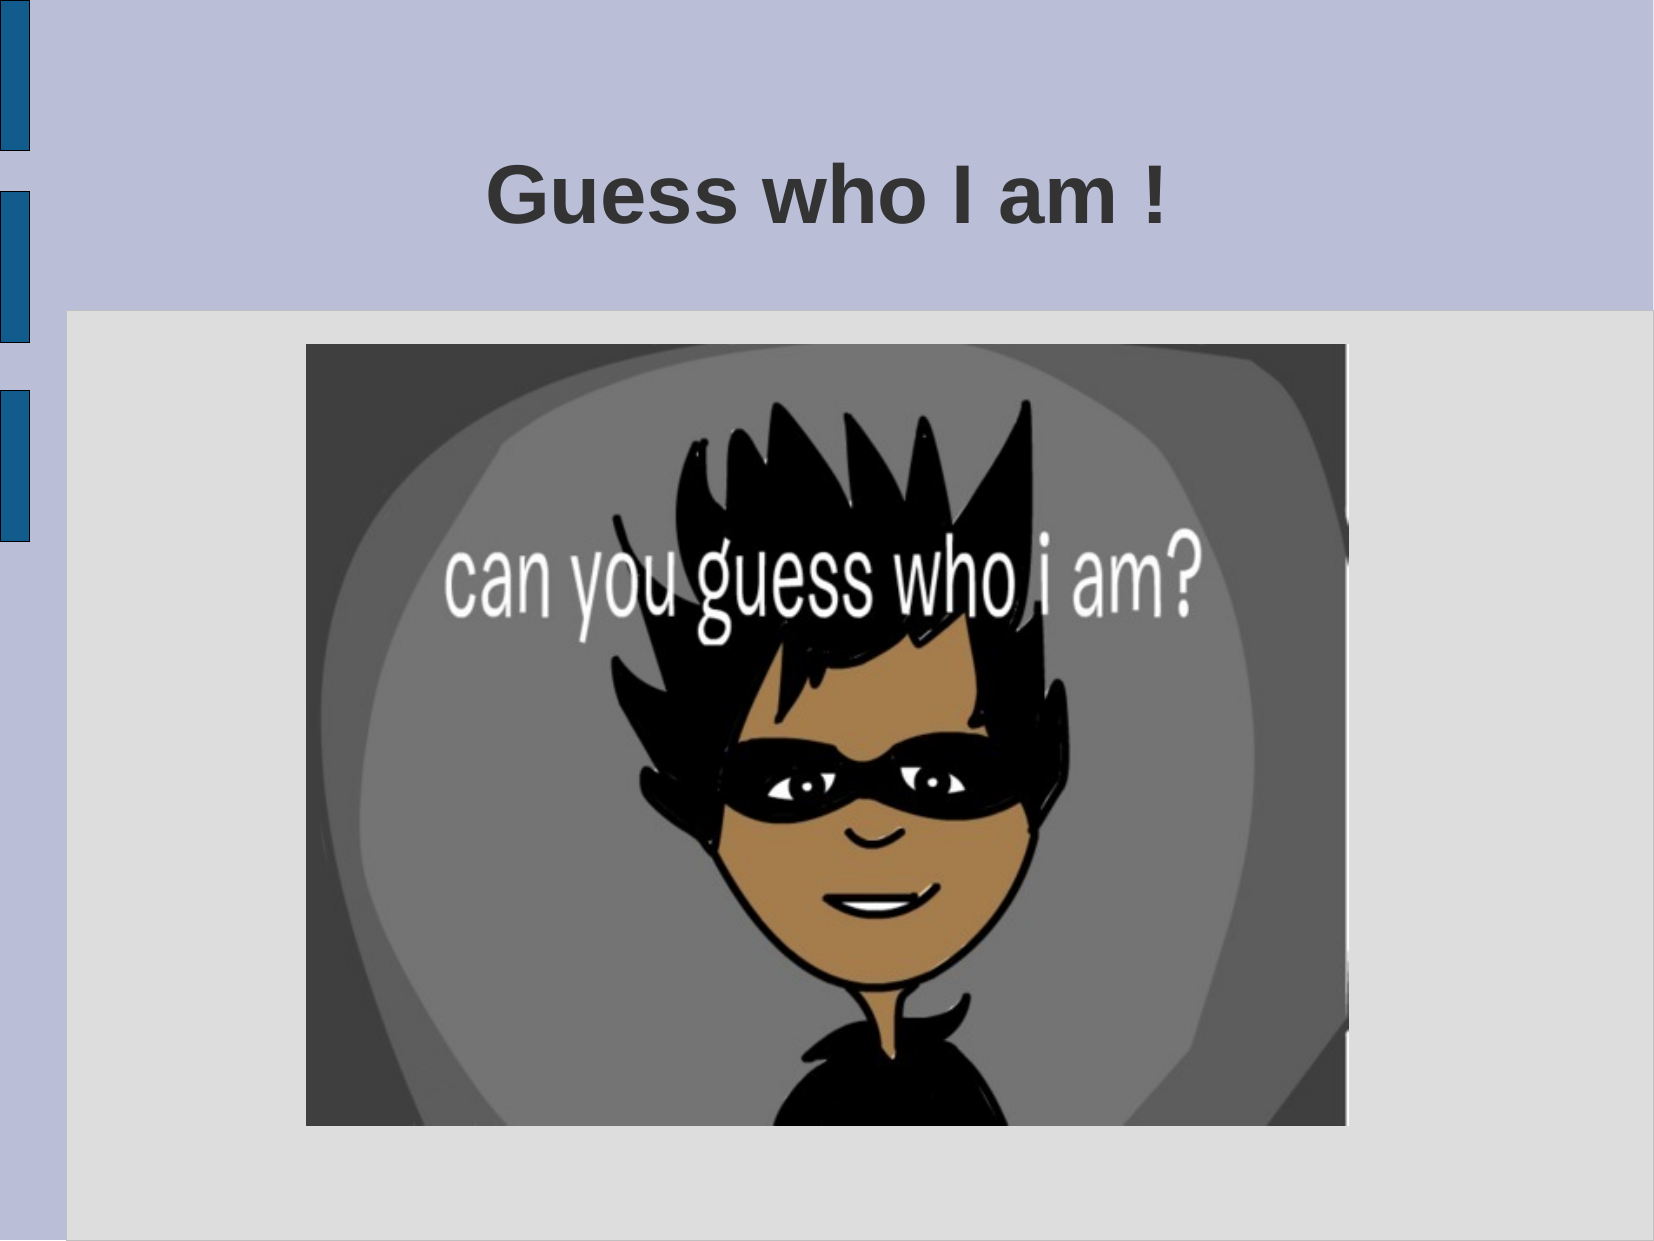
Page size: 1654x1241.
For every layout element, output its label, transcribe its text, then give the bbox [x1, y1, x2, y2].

picture [306, 344, 1349, 1126]
title Guess who I am ! [121, 91, 1534, 299]
